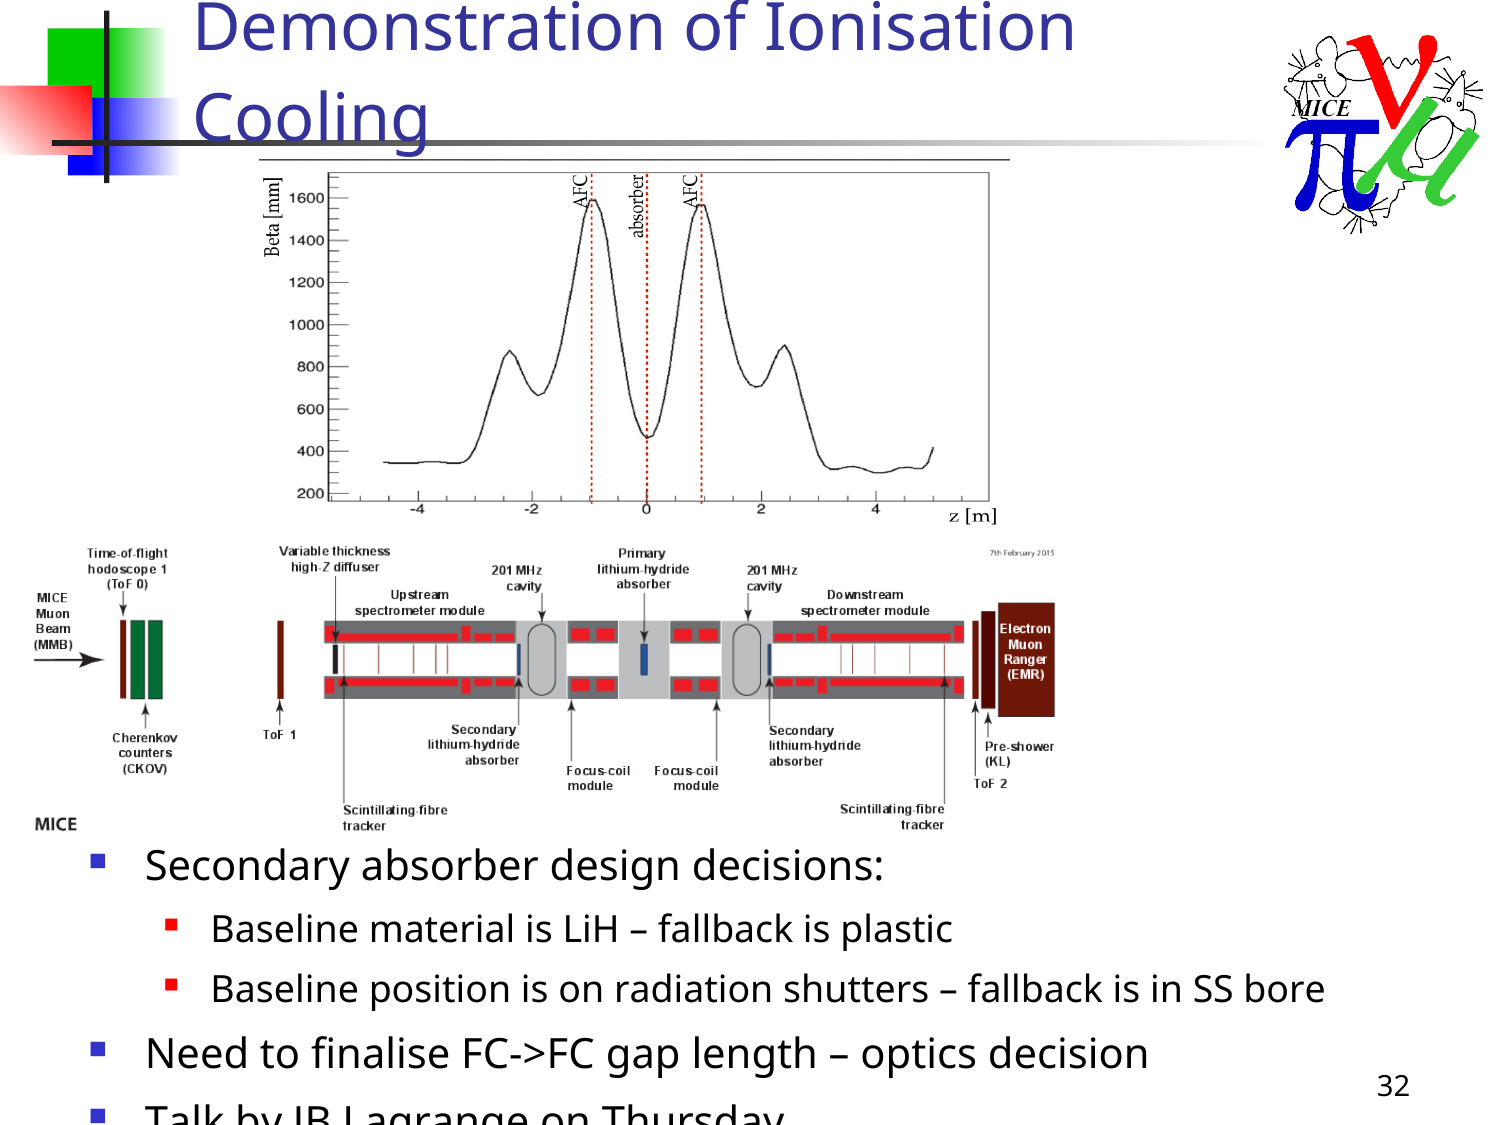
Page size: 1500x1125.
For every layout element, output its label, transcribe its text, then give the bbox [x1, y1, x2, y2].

title Demonstration of Ionisation Cooling [191, 0, 1241, 164]
picture [29, 543, 1063, 837]
picture [259, 159, 1010, 530]
picture [1264, 5, 1500, 251]
list Secondary absorber design decisions: Baseline material is LiH – fallback is plastic Baseline position is on radiation shutters – fallback is in SS bore Need to finalise FC->FC gap length – optics decision Talk by JB Lagrange on Thursday [88, 835, 1418, 1111]
